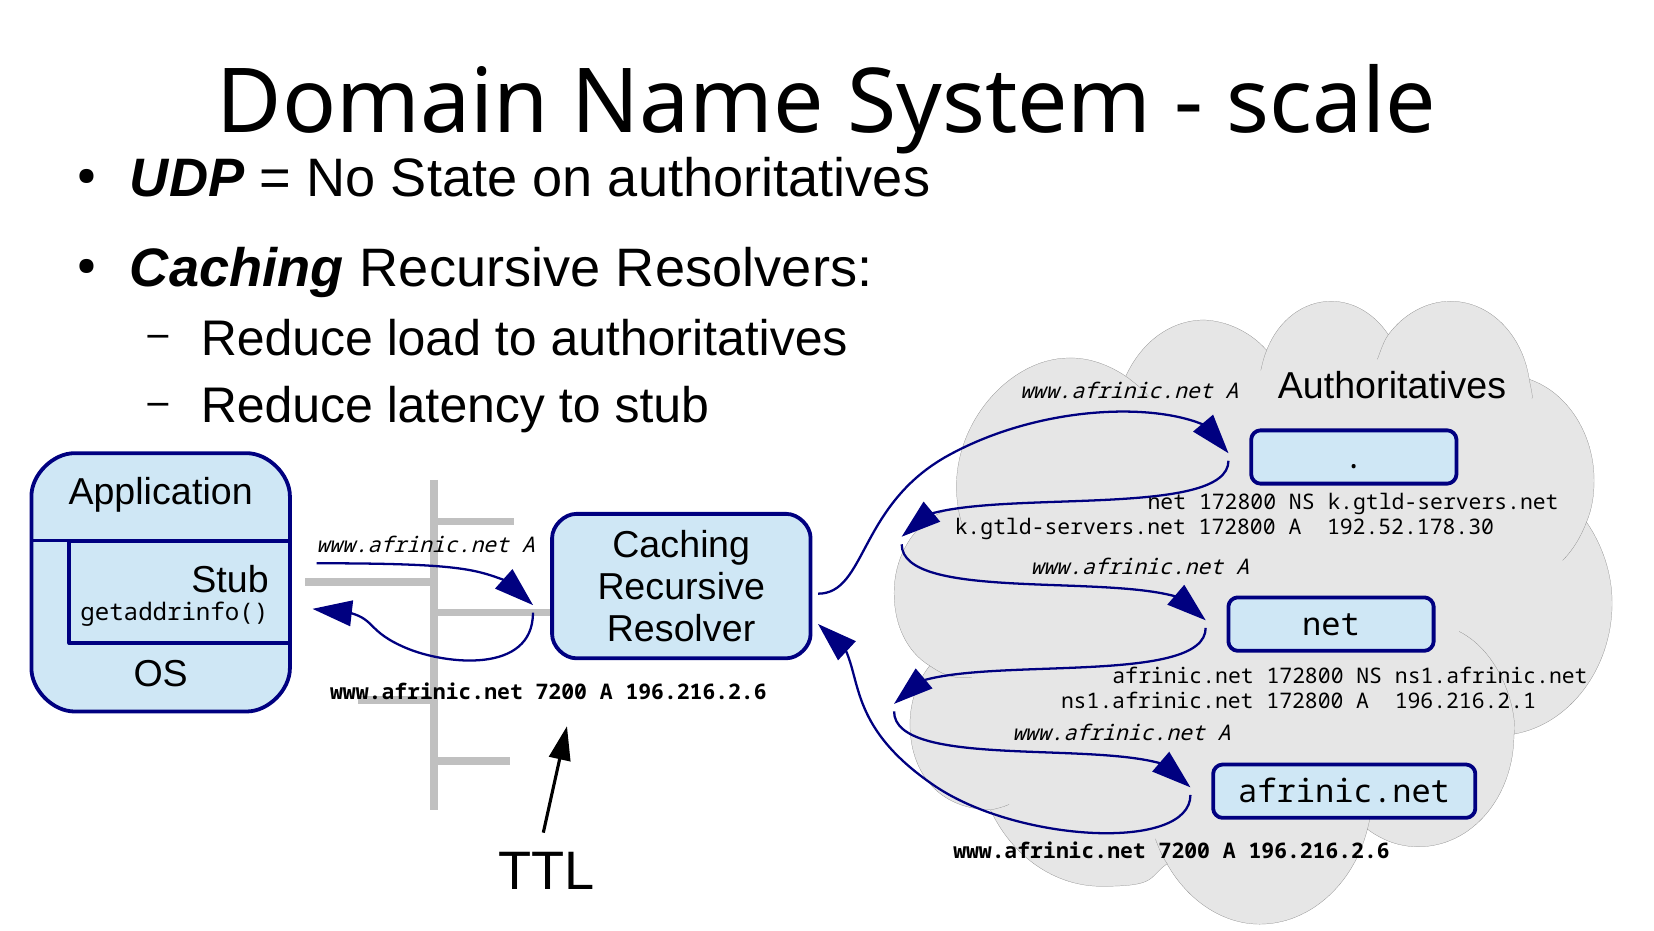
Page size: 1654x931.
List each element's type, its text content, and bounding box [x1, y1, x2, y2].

list UDP = No State on authoritatives Caching Recursive Resolvers: Reduce load to authoritatives Reduce latency to stub [59, 147, 1548, 301]
text_box TTL [473, 832, 621, 914]
title Domain Name System - scale [82, 37, 1571, 221]
picture [29, 301, 1613, 925]
